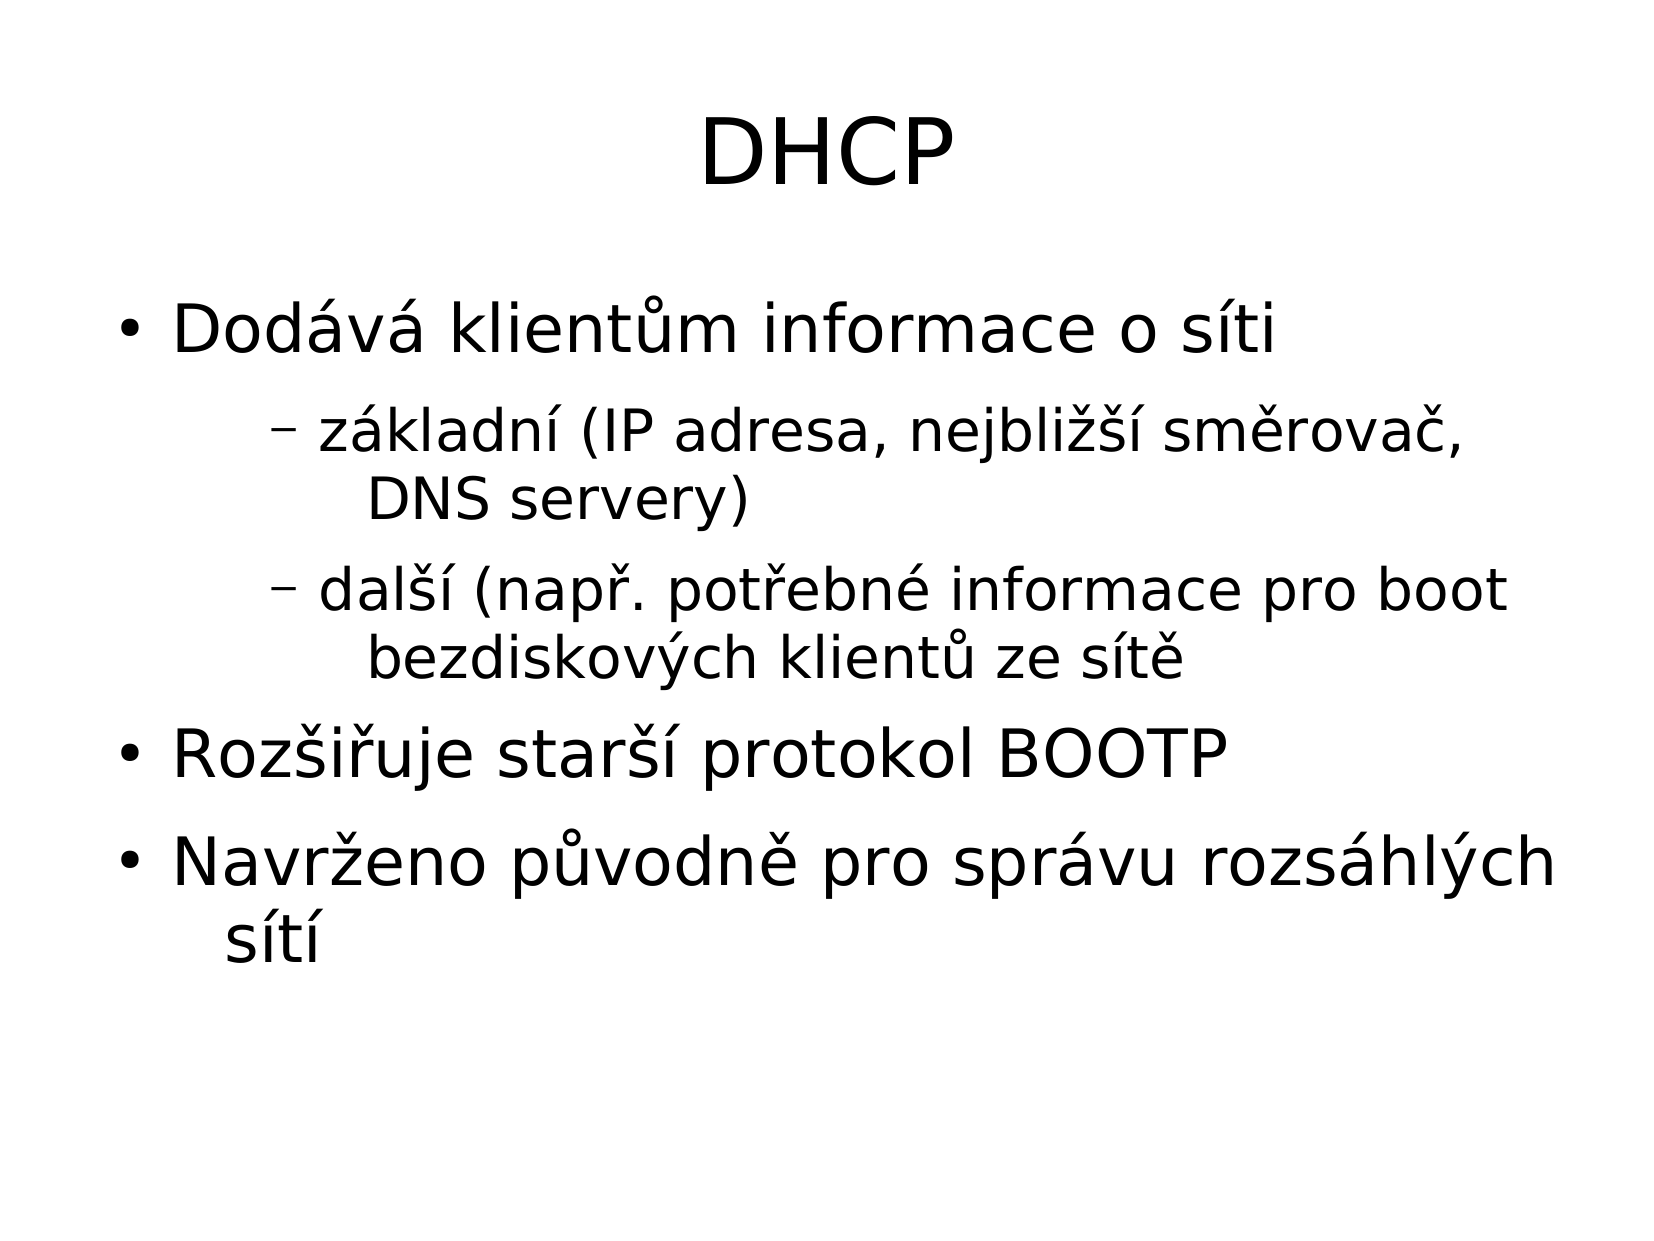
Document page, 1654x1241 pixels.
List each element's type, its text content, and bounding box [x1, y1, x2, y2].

title DHCP [82, 49, 1571, 257]
list Dodává klientům informace o síti základní (IP adresa, nejbližší směrovač, DNS servery) další (např. potřebné informace pro boot bezdiskových klientů ze sítě Rozšiřuje starší protokol BOOTP Navrženo původně pro správu rozsáhlých sítí [82, 290, 1571, 1109]
